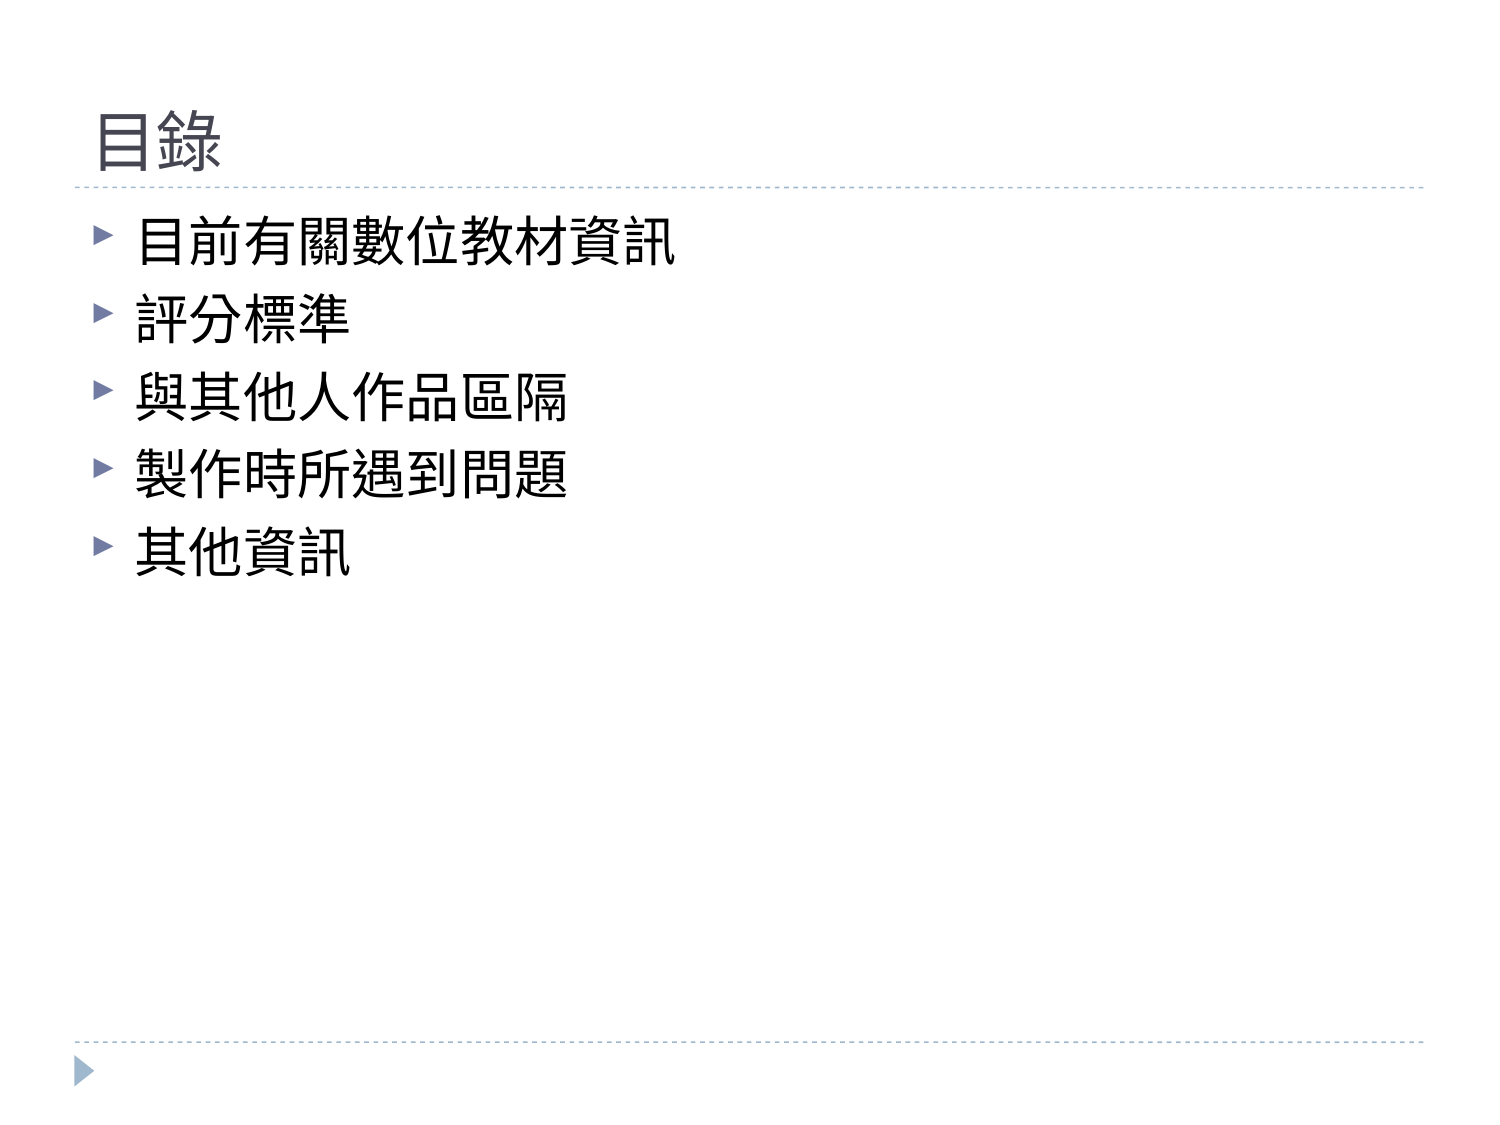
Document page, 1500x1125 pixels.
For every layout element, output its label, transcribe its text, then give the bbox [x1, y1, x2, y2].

list 目前有關數位教材資訊 評分標準 與其他人作品區隔 製作時所遇到問題 其他資訊 [75, 200, 1426, 1010]
title 目錄 [75, 24, 1426, 188]
